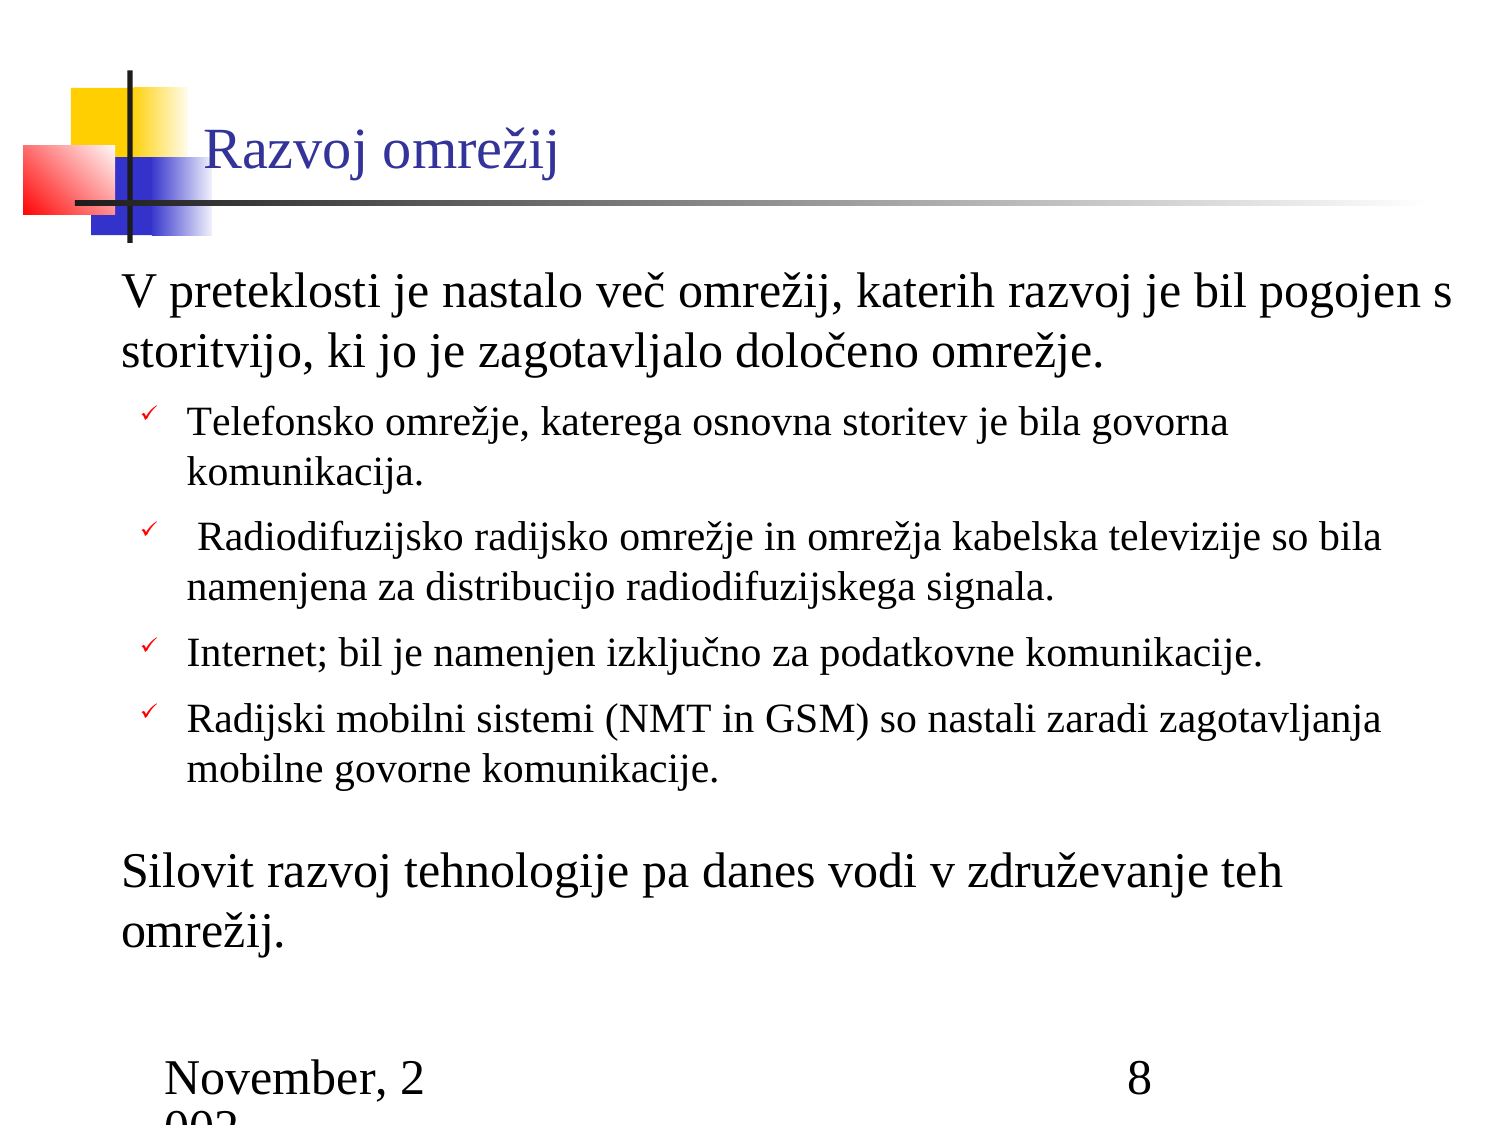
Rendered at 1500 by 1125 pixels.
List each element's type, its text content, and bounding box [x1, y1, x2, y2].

title Razvoj omrežij [188, 101, 1468, 188]
list V preteklosti je nastalo več omrežij, katerih razvoj je bil pogojen s storitvijo, ki jo je zagotavljalo določeno omrežje. Telefonsko omrežje, katerega osnovna storitev je bila govorna komunikacija. Radiodifuzijsko radijsko omrežje in omrežja kabelska televizije so bila namenjena za distribucijo radiodifuzijskega signala. Internet; bil je namenjen izključno za podatkovne komunikacije. Radijski mobilni sistemi (NMT in GSM) so nastali zaradi zagotavljanja mobilne govorne komunikacije. Silovit razvoj tehnologije pa danes vodi v združevanje teh omrežij. [50, 249, 1469, 1072]
